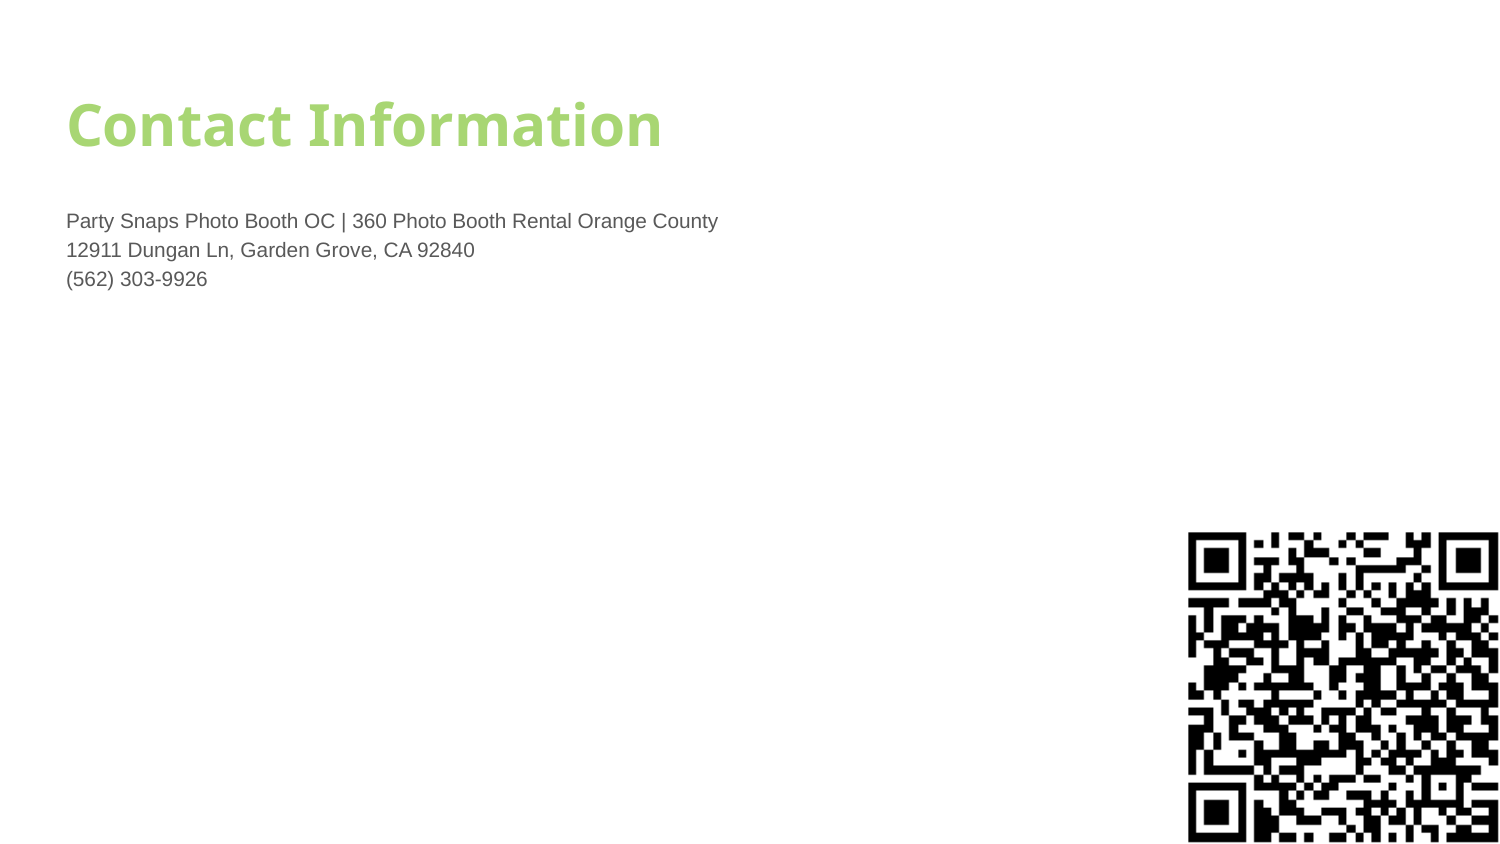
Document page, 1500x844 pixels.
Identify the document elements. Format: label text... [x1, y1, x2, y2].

picture [1187, 531, 1500, 844]
list Party Snaps Photo Booth OC | 360 Photo Booth Rental Orange County 12911 Dungan Ln, Garden Grove, CA 92840 (562) 303-9926 [51, 189, 1449, 750]
title Contact Information [51, 72, 1449, 167]
